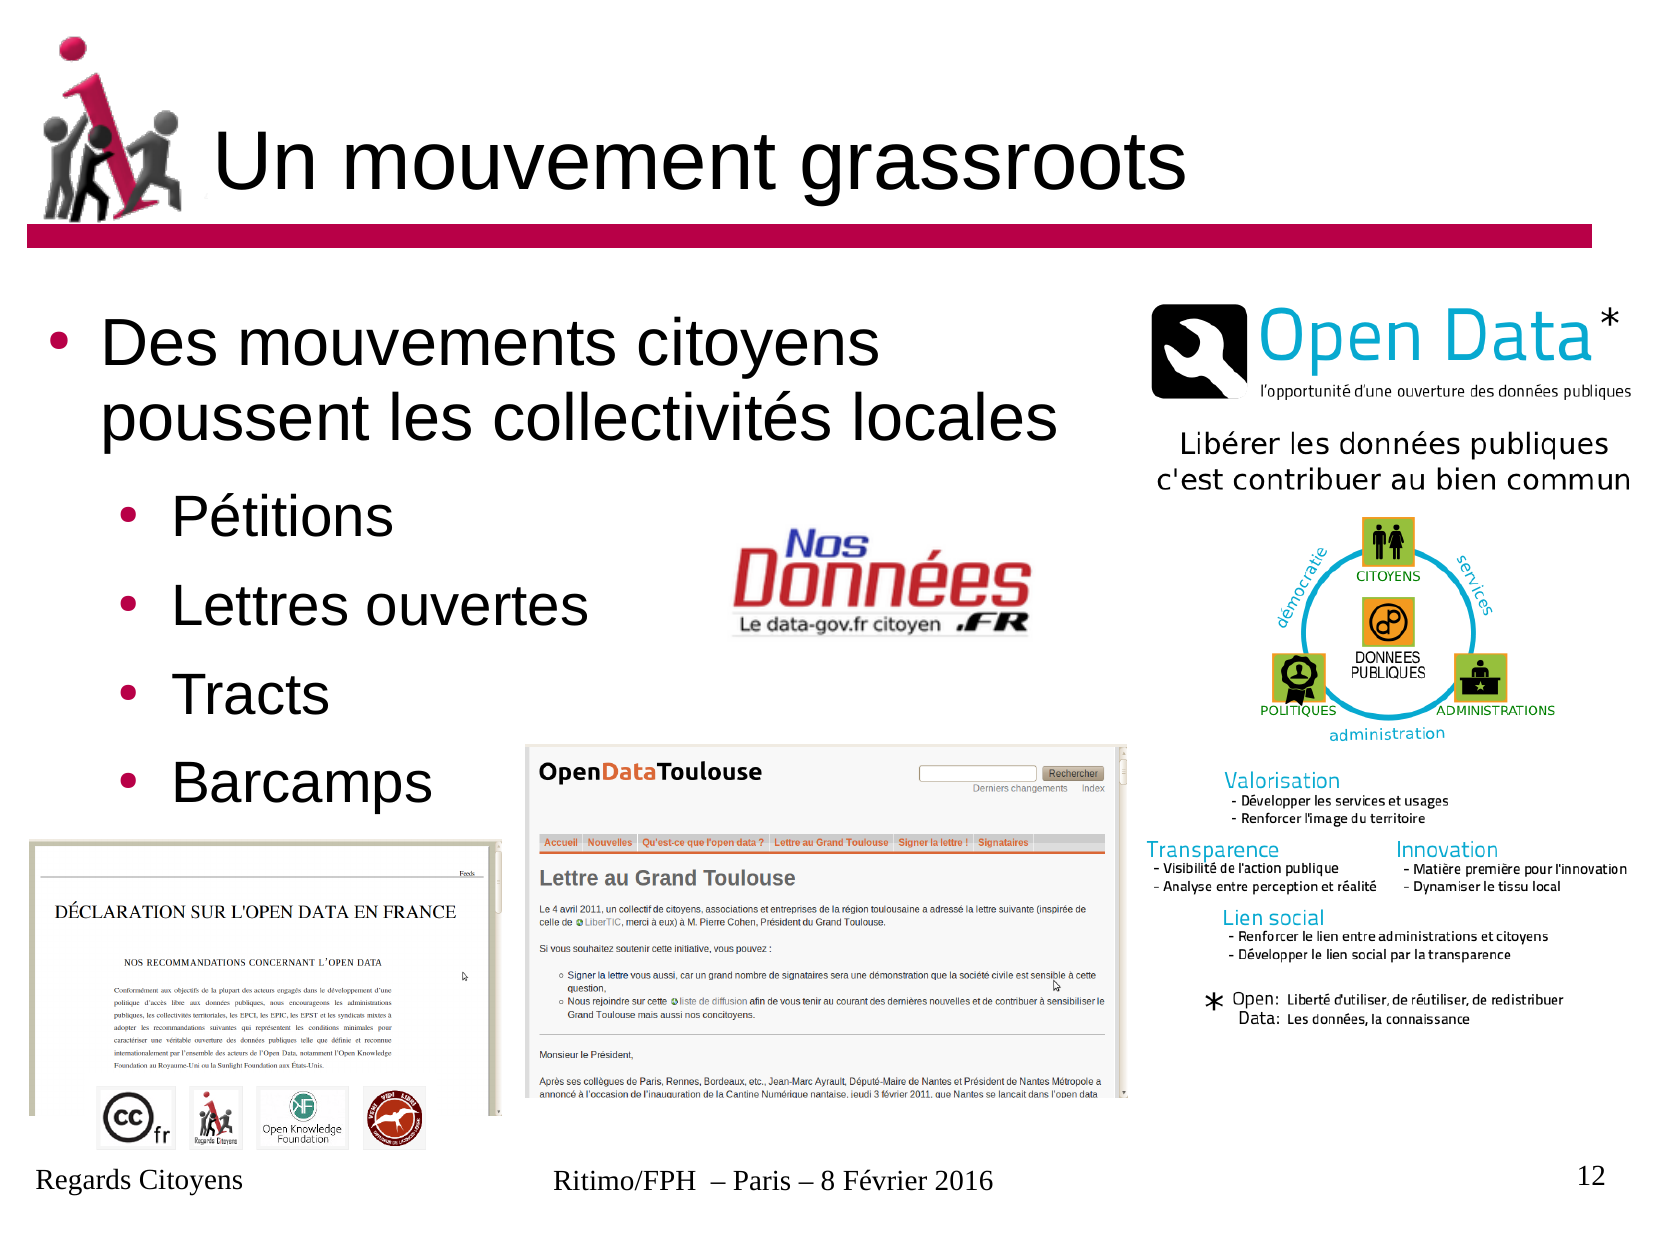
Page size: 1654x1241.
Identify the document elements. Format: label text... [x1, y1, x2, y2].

picture [29, 839, 502, 1158]
list Des mouvements citoyens poussent les collectivités locales Pétitions Lettres ouvertes Tracts Barcamps [29, 200, 1654, 1020]
list http://DonneesLibres.info [590, 686, 1625, 1208]
picture [525, 744, 590, 1098]
picture [1127, 279, 1650, 1040]
title Un mouvement grassroots [212, 64, 1654, 200]
picture [712, 512, 1069, 656]
picture [27, 31, 208, 224]
